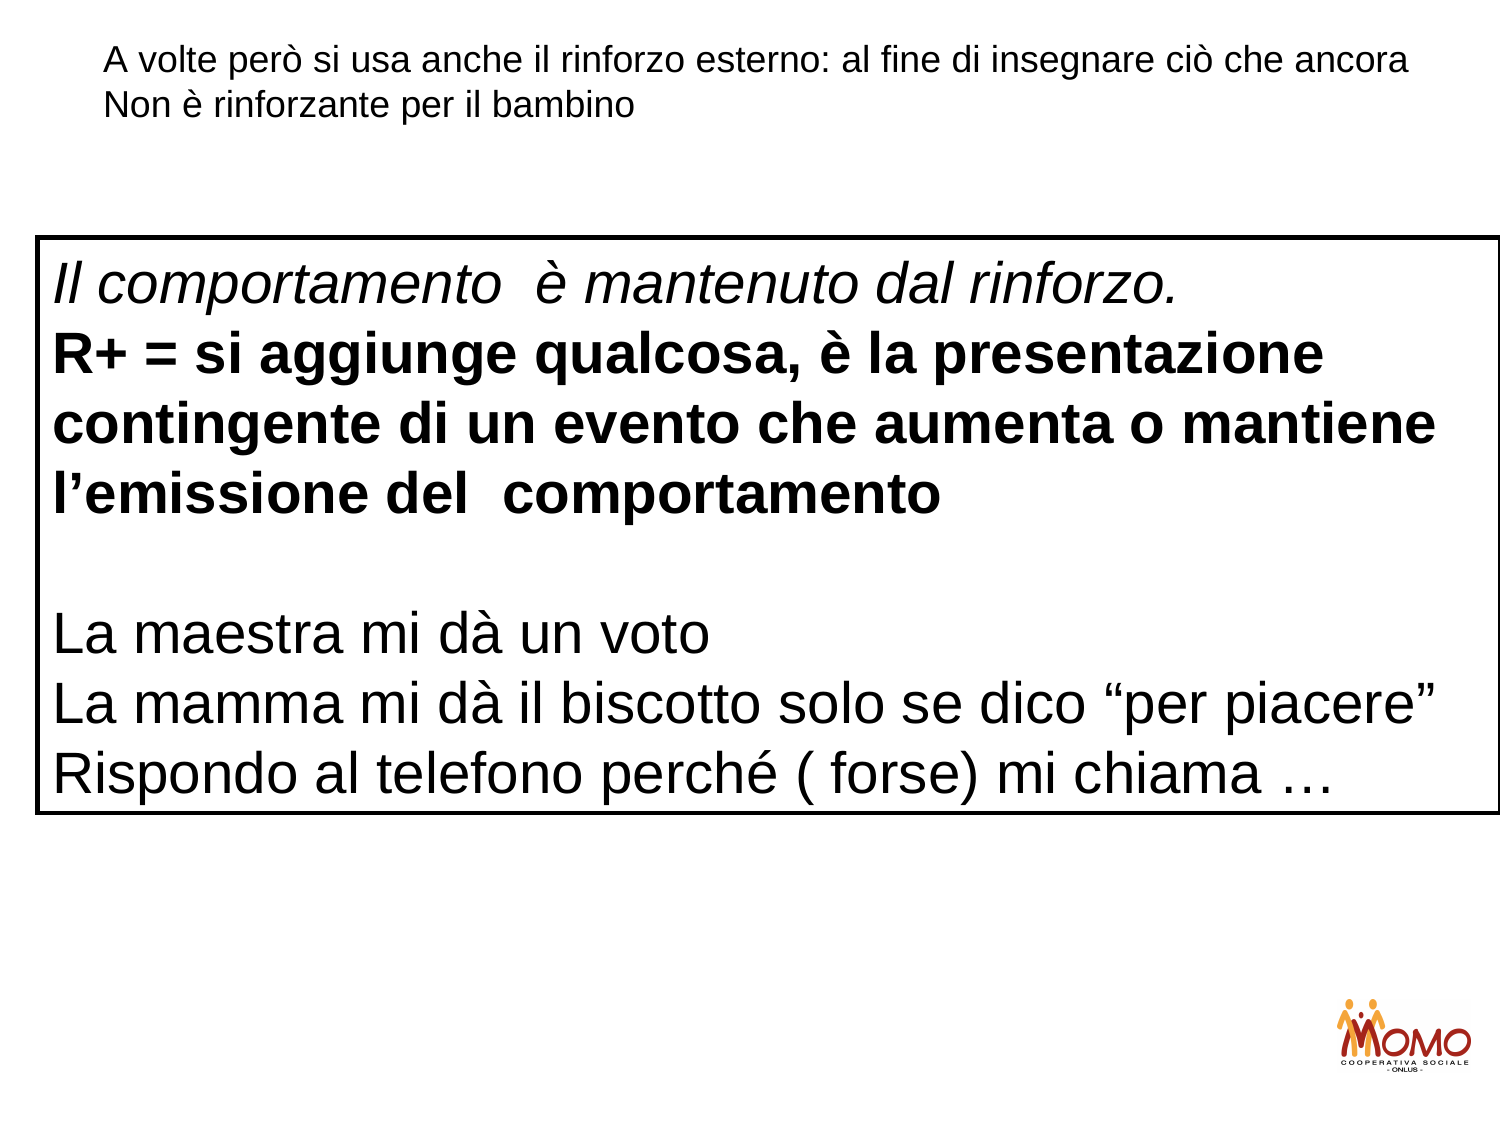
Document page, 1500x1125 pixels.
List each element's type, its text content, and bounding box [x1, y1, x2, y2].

picture [1337, 999, 1471, 1073]
text_box Il comportamento è mantenuto dal rinforzo. R+ = si aggiunge qualcosa, è la presentazione contingente di un evento che aumenta o mantiene l’emissione del comportamento La maestra mi dà un voto La mamma mi dà il biscotto solo se dico “per piacere” Rispondo al telefono perché ( forse) mi chiama … [37, 237, 1500, 813]
text_box A volte però si usa anche il rinforzo esterno: al fine di insegnare ciò che ancora Non è rinforzante per il bambino [88, 27, 1425, 133]
